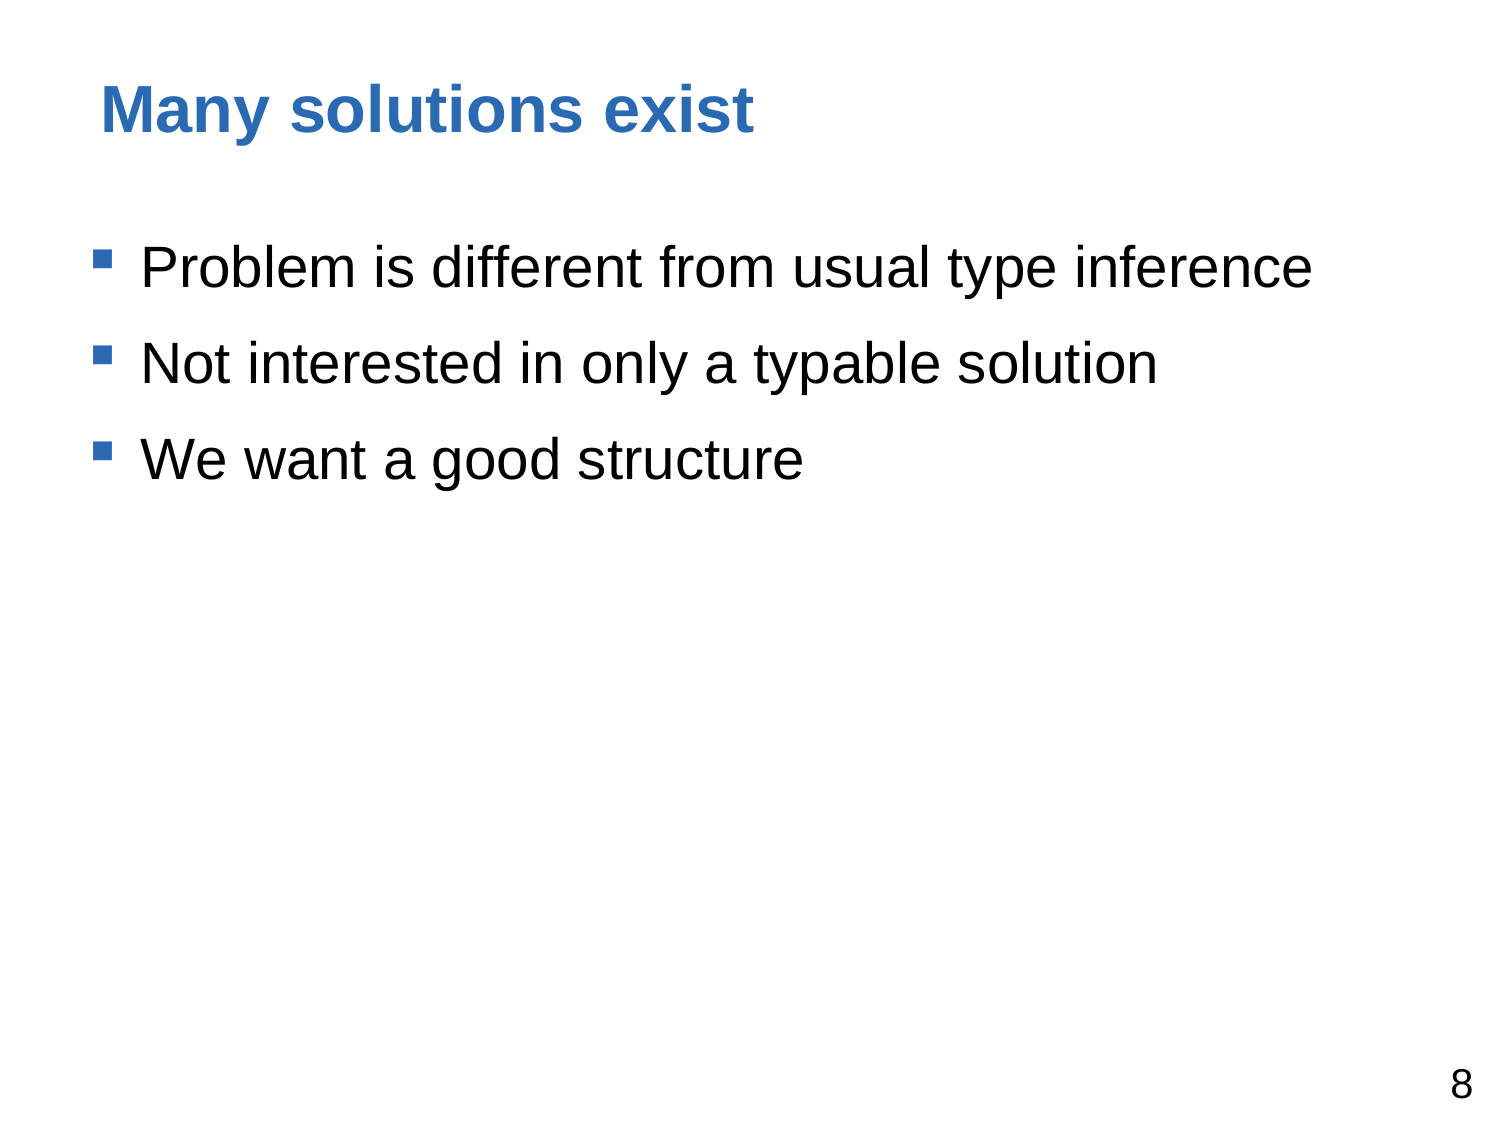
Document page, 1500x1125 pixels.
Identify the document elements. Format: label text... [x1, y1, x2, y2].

list Problem is different from usual type inference Not interested in only a typable solution We want a good structure [87, 220, 1407, 1014]
title Many solutions exist [85, 61, 1407, 158]
